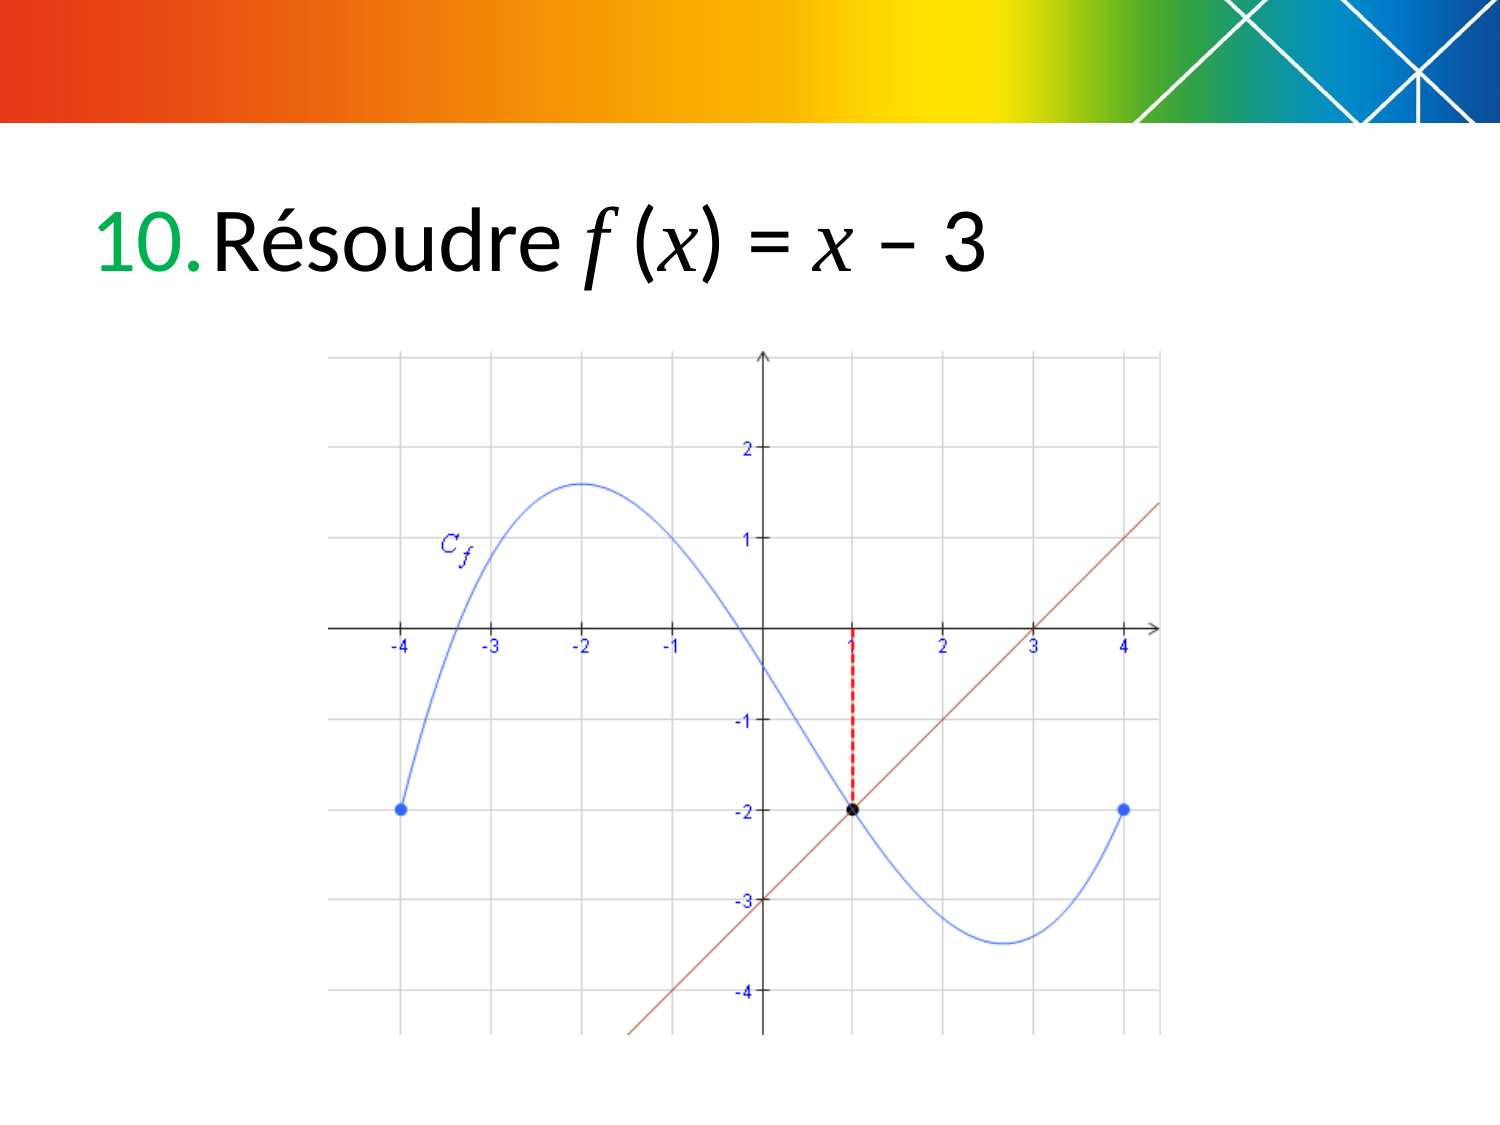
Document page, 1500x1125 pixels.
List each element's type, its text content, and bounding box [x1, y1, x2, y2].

picture [1340, 0, 1500, 123]
title Résoudre f (x) = x – 3 [75, 163, 1426, 305]
picture [328, 351, 1161, 1035]
picture [0, 0, 1359, 123]
